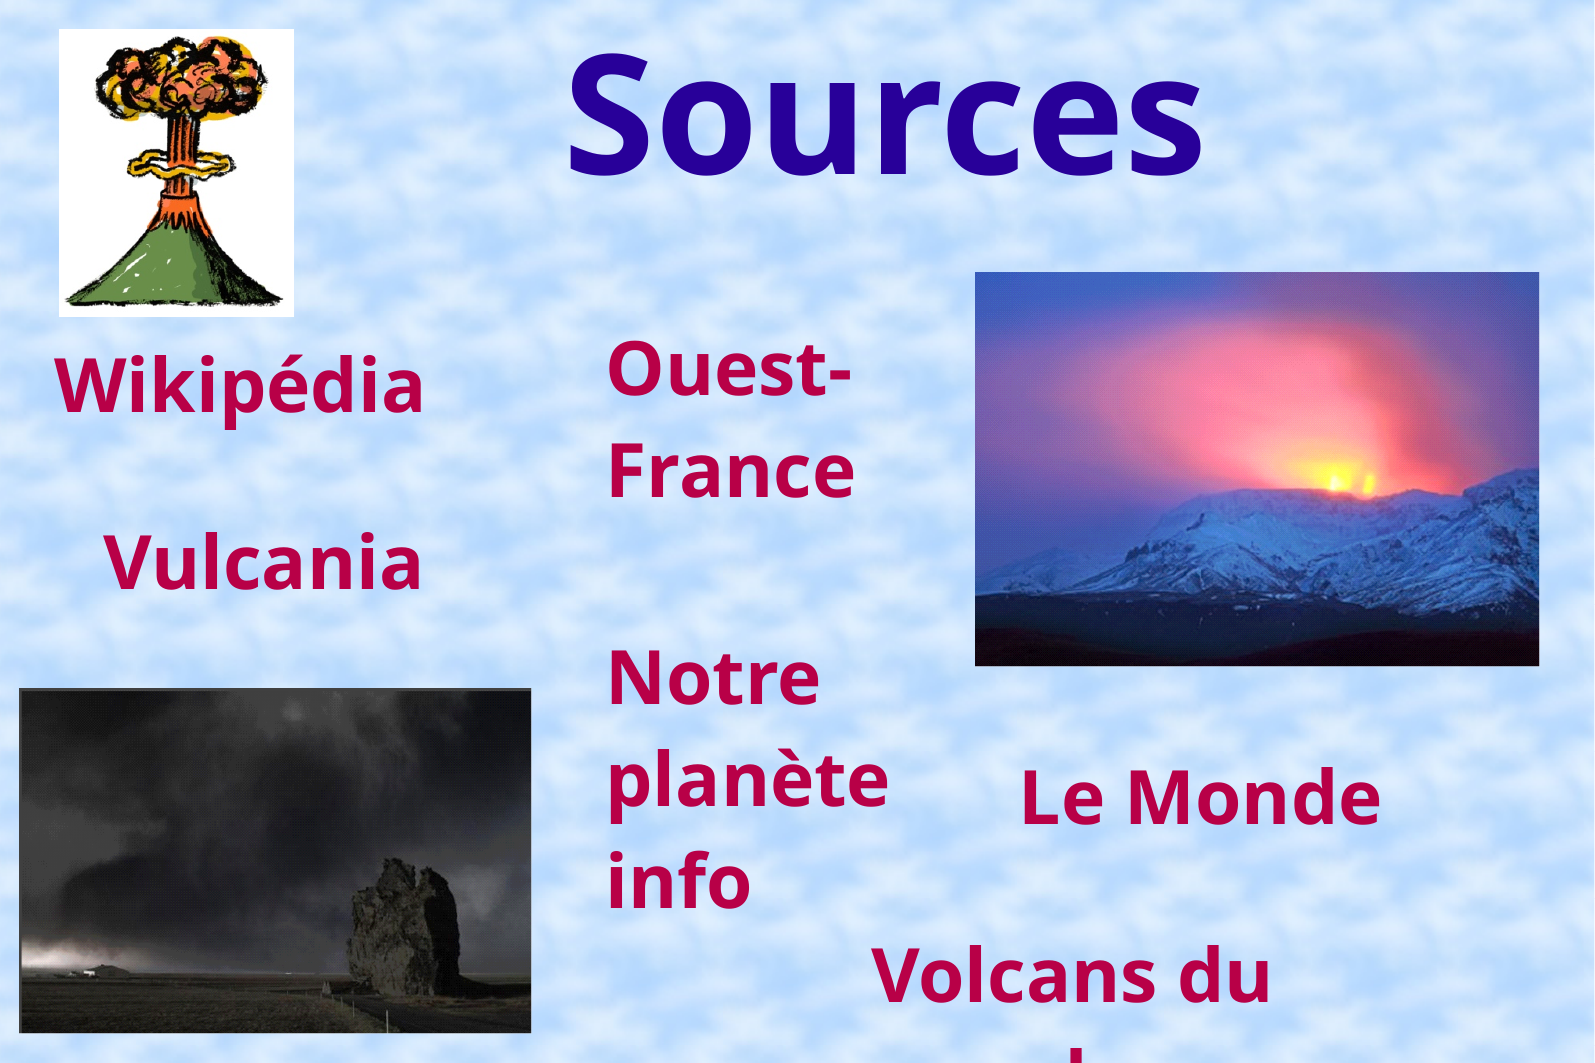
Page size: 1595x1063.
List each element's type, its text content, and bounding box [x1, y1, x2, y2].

text_box [590, 679, 680, 751]
text_box Ouest-France [590, 307, 916, 532]
picture [0, 0, 1595, 1063]
text_box Notre planète info [590, 616, 1034, 945]
text_box Wikipédia [39, 324, 502, 445]
text_box Vulcania [88, 501, 662, 622]
text_box Volcans du monde [856, 915, 1536, 1035]
text_box Le Monde [1003, 736, 1595, 857]
text_box Sources [354, 0, 1418, 237]
